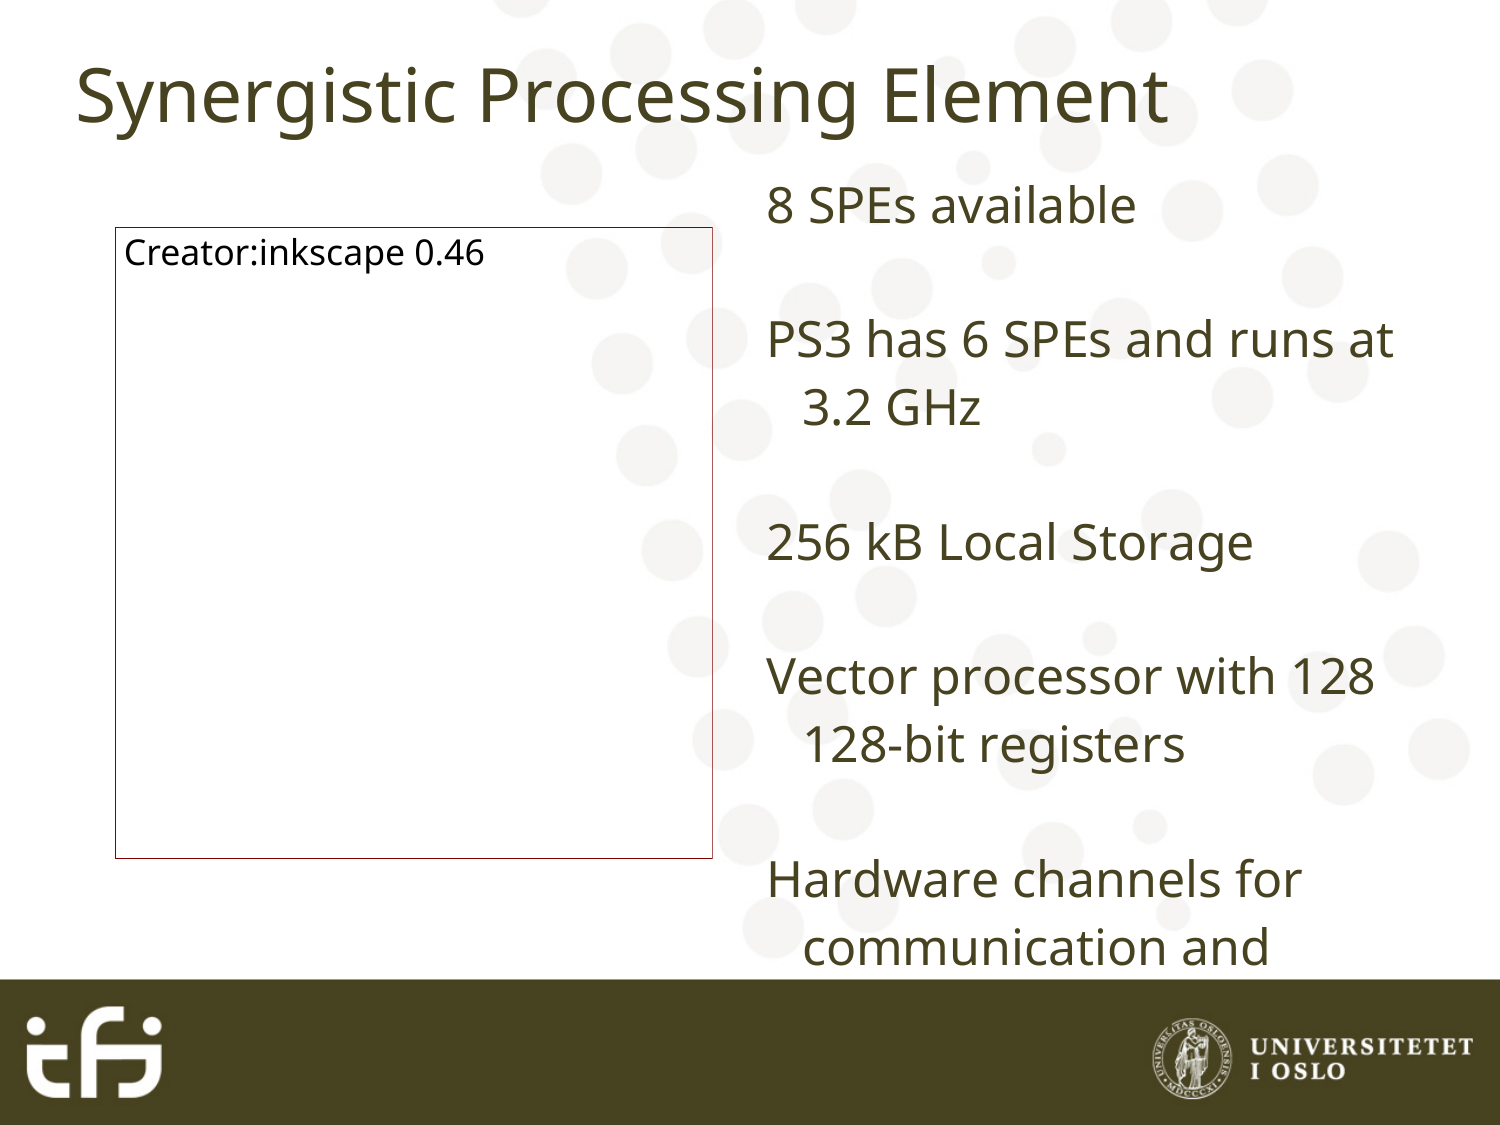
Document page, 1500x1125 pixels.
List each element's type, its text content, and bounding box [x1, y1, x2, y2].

picture [0, 0, 1500, 1125]
list 8 SPEs available PS3 has 6 SPEs and runs at 3.2 GHz 256 kB Local Storage Vector processor with 128 128-bit registers Hardware channels for communication and synchronization [766, 169, 1426, 958]
title Synergistic Processing Element [75, 47, 1426, 139]
